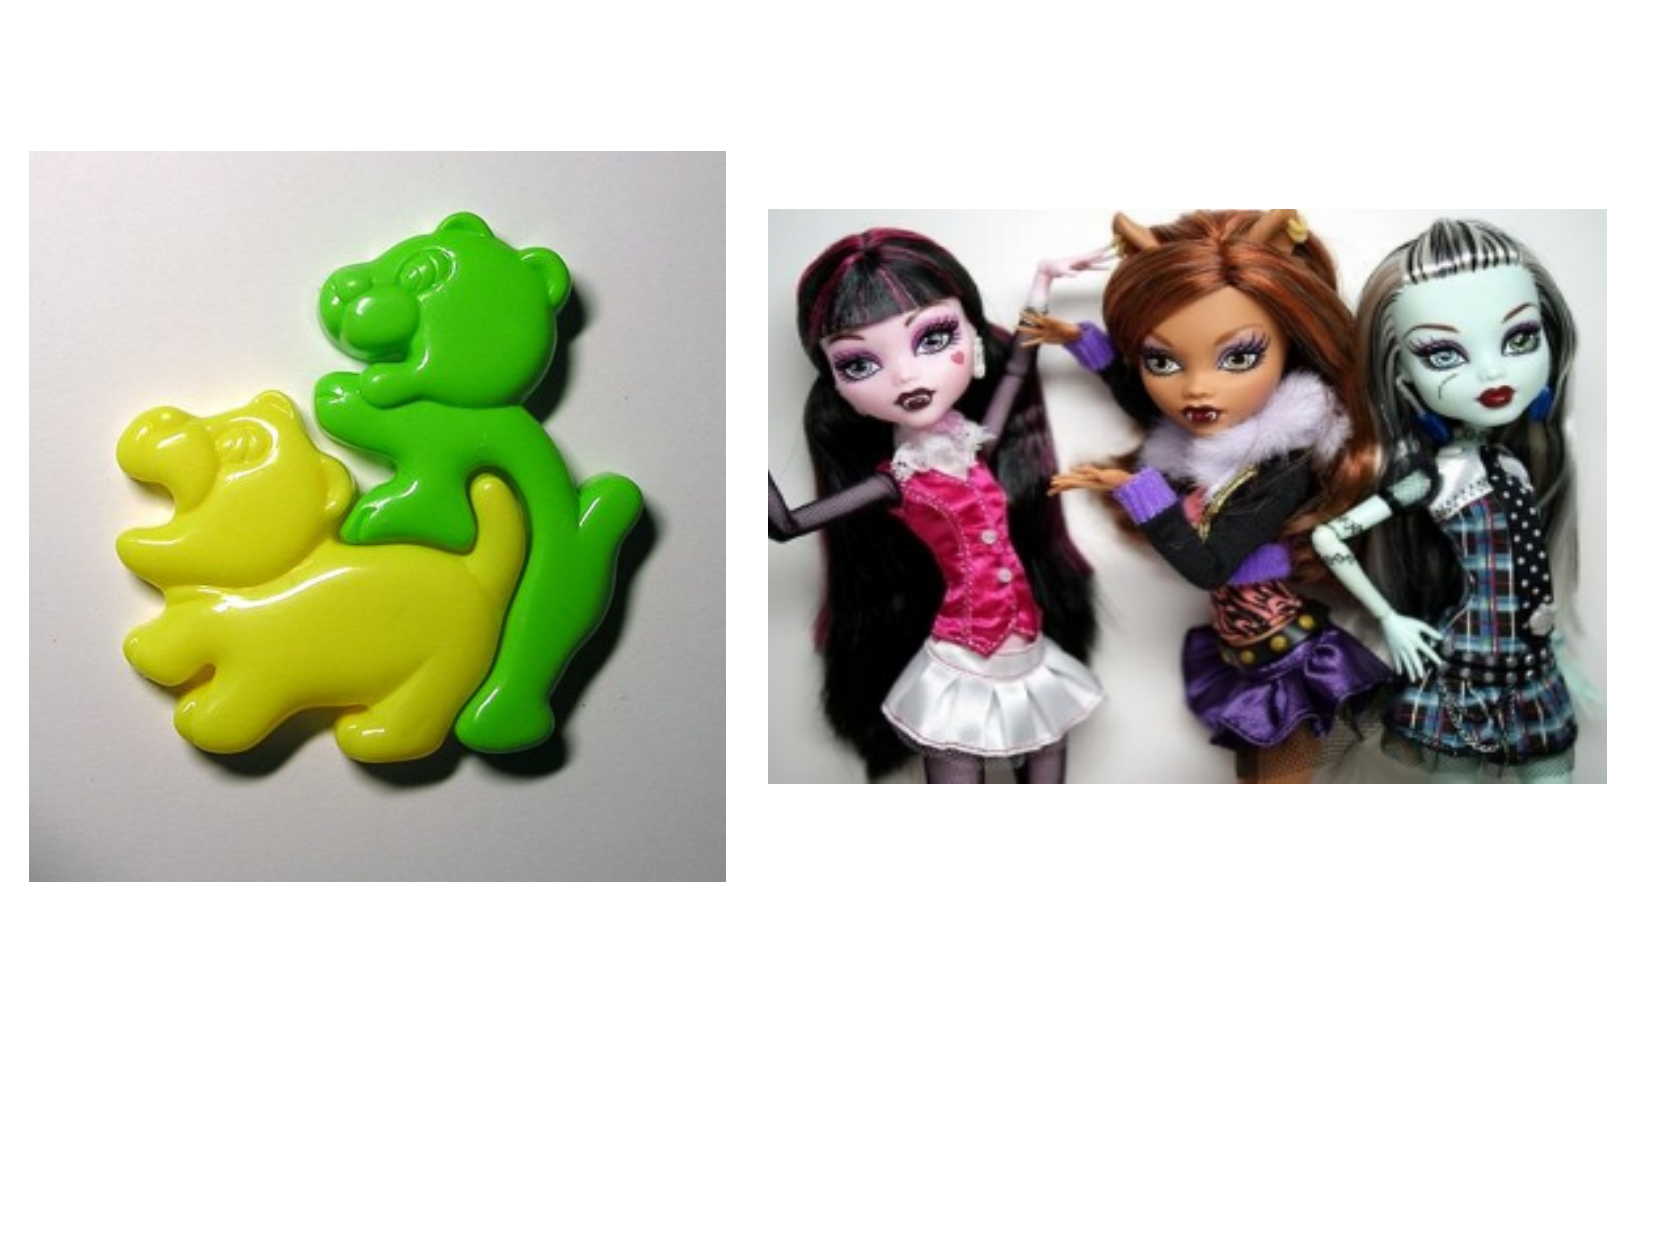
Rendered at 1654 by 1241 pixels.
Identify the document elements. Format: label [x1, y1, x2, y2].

picture [768, 209, 1607, 785]
picture [29, 151, 726, 882]
